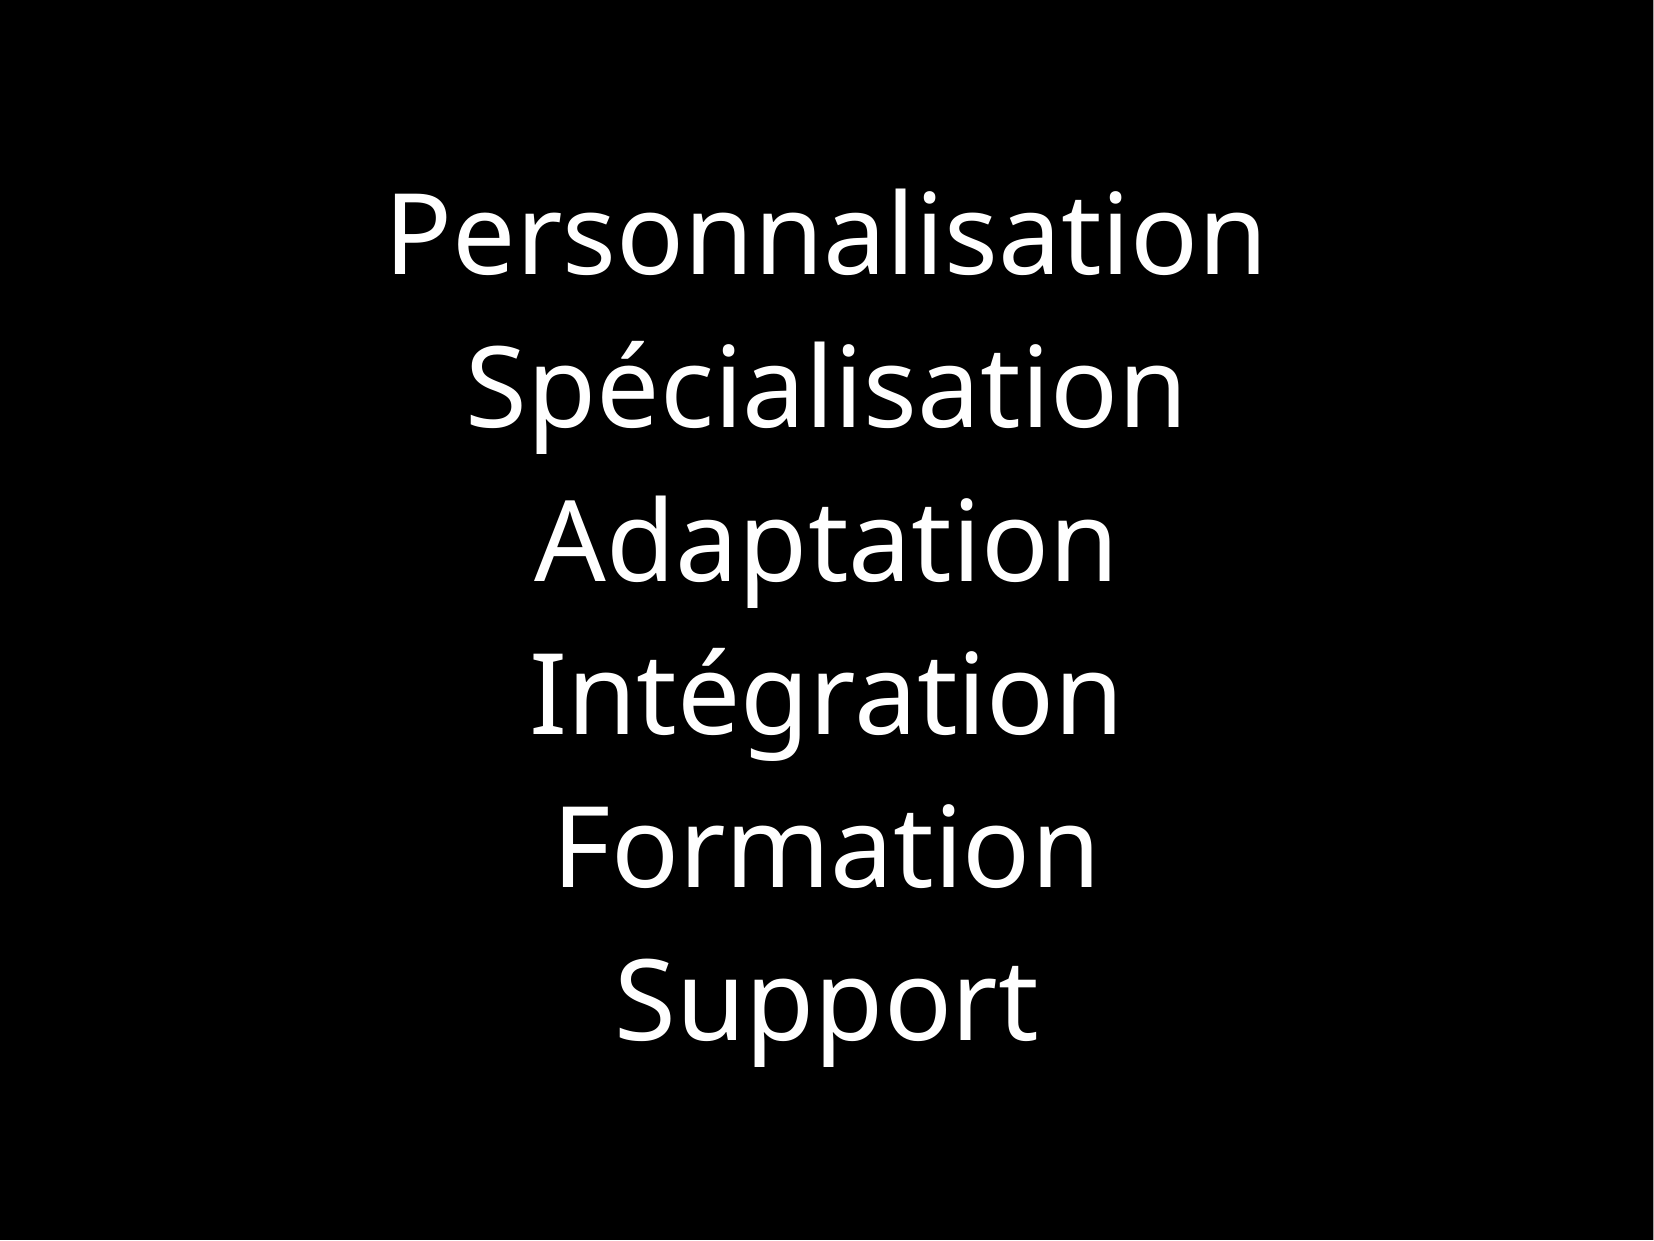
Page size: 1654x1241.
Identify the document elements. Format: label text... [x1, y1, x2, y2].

title Personnalisation Spécialisation Adaptation Intégration Formation Support [82, 56, 1571, 1172]
